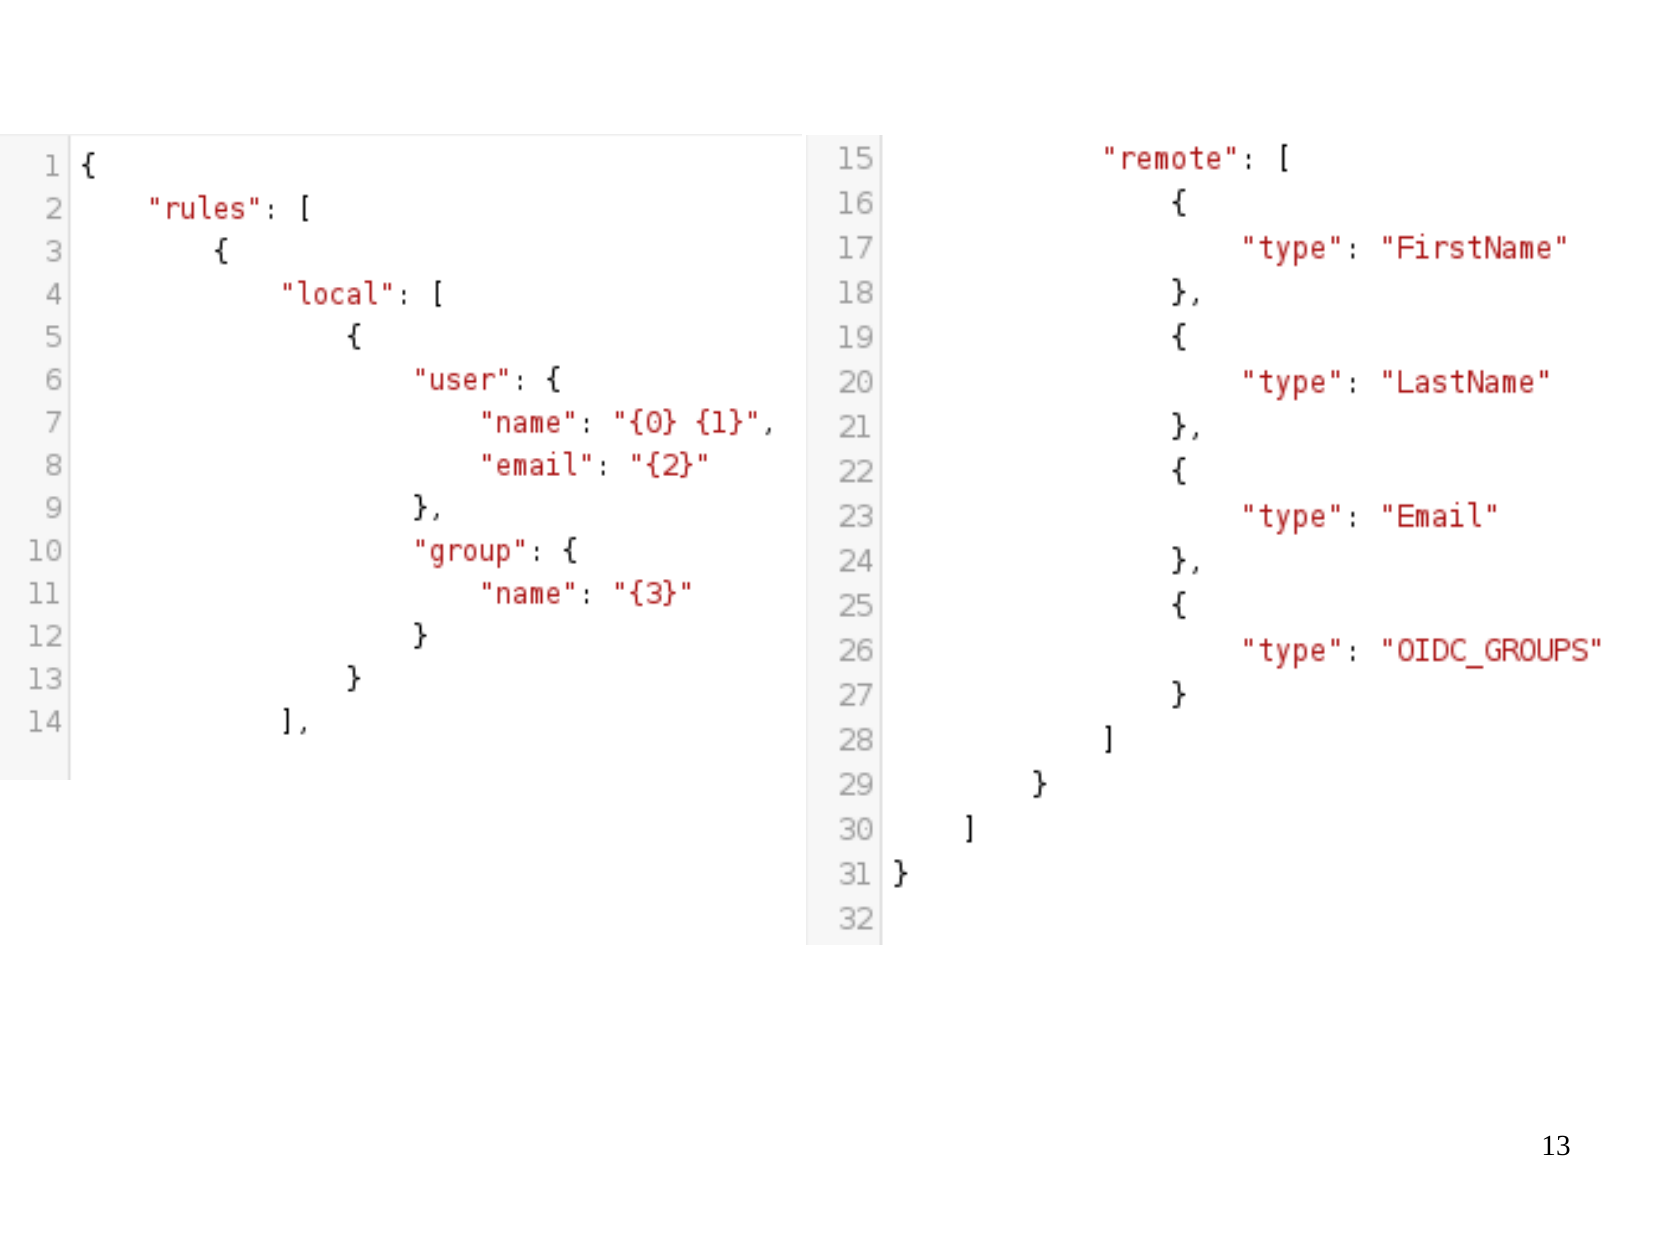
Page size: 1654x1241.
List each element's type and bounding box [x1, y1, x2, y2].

picture [0, 134, 802, 781]
picture [806, 135, 1623, 946]
